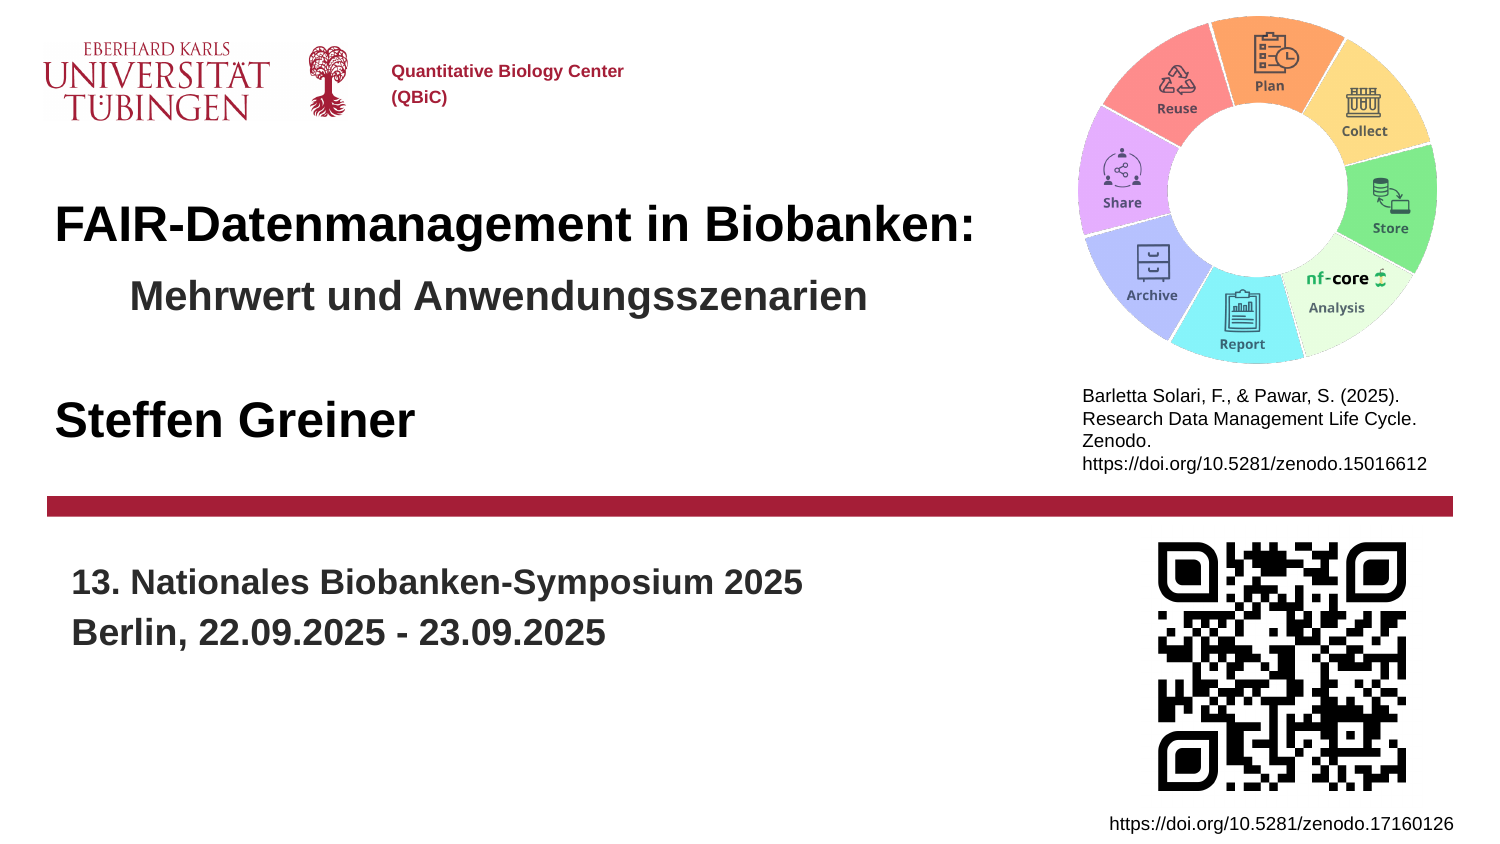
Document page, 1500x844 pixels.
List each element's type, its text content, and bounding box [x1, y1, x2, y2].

title FAIR-Datenmanagement in Biobanken: Mehrwert und Anwendungsszenarien Steffen Greiner [39, 167, 1068, 481]
text_box https://doi.org/10.5281/zenodo.17160126 [1097, 800, 1467, 844]
picture [1141, 525, 1423, 808]
text_box Barletta Solari, F., & Pawar, S. (2025). Research Data Management Life Cycle. Zenodo. https://doi.org/10.5281/zenodo.15016612 [1067, 368, 1449, 489]
picture [43, 42, 348, 121]
title 13. Nationales Biobanken-Sym­po­sium 2025 Berlin, 22.09.2025 - 23.09.2025 [56, 537, 1085, 753]
picture [1078, 16, 1437, 364]
